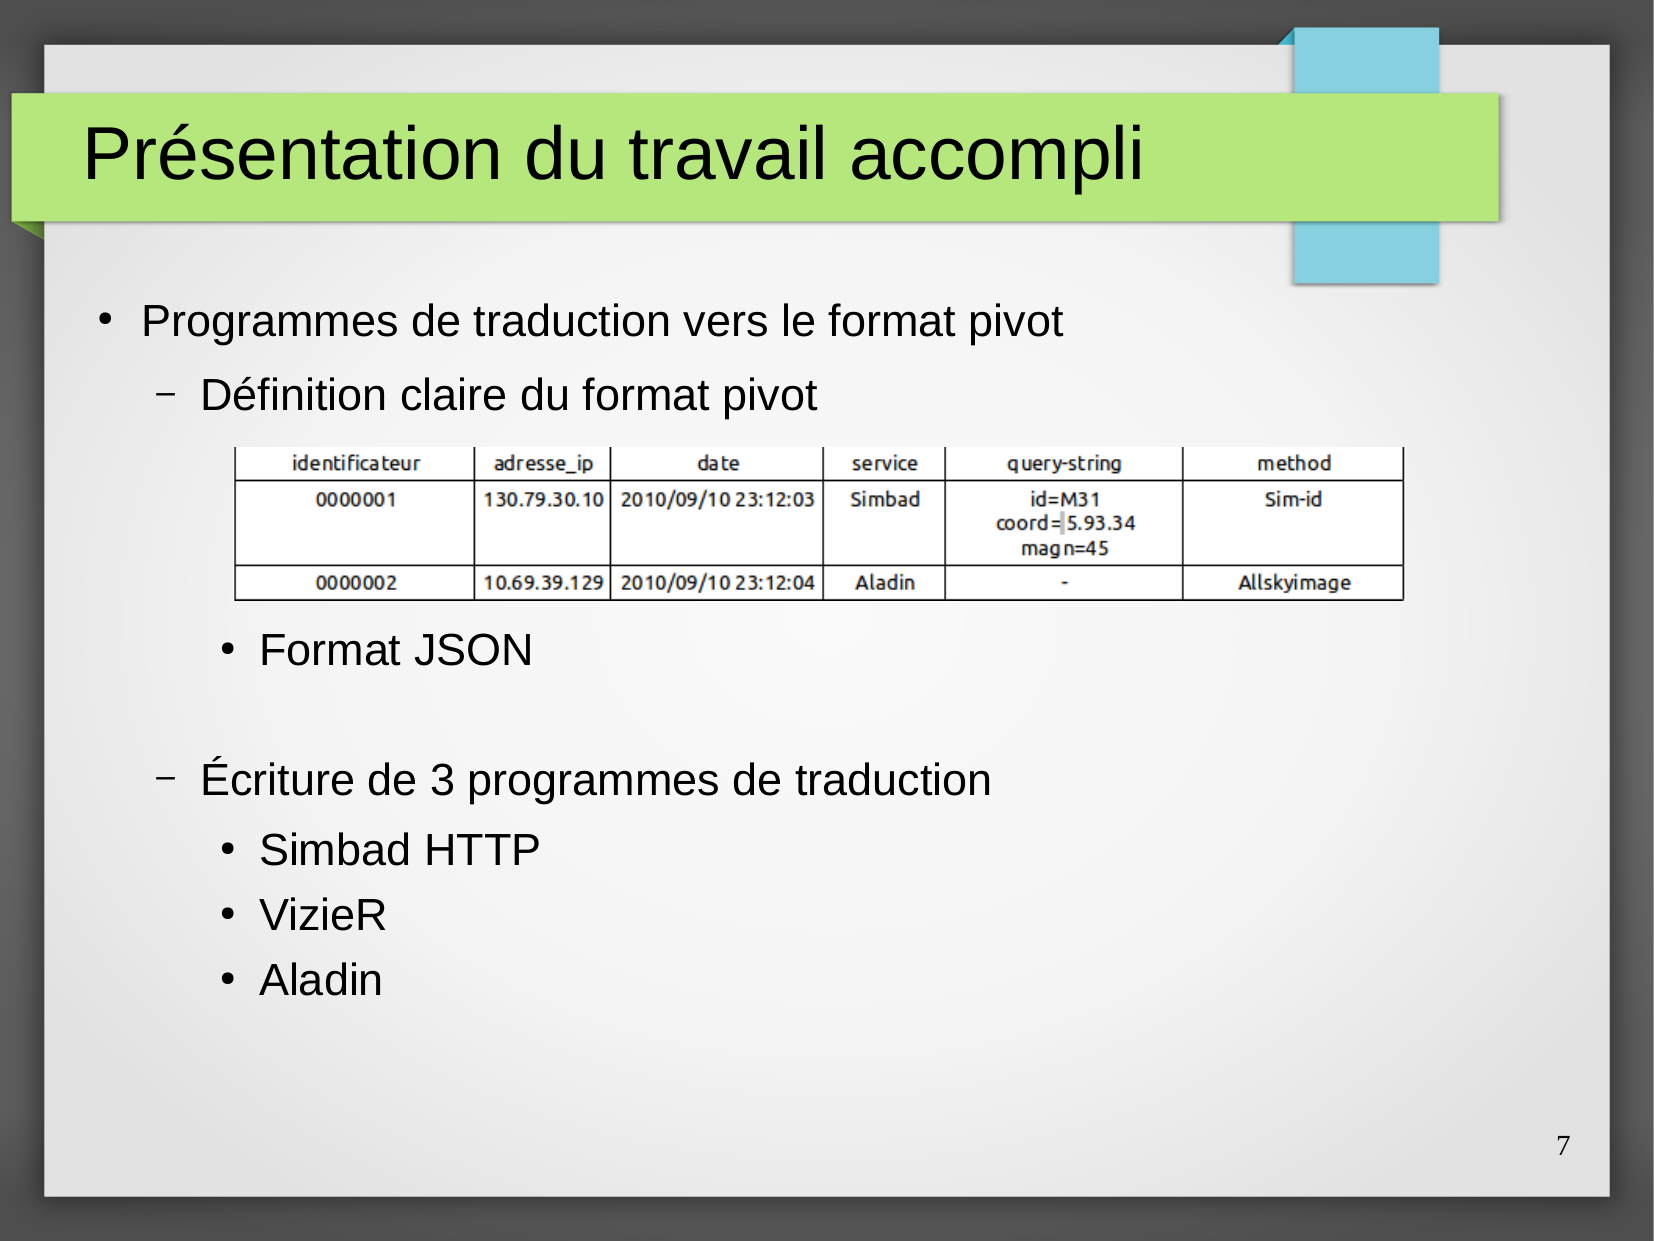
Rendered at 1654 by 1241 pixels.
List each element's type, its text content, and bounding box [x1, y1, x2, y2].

picture [0, 0, 1654, 1241]
list Programmes de traduction vers le format pivot Définition claire du format pivot Format JSON Écriture de 3 programmes de traduction Simbad HTTP VizieR Aladin [82, 295, 1571, 1015]
title Présentation du travail accompli [82, 94, 1264, 213]
